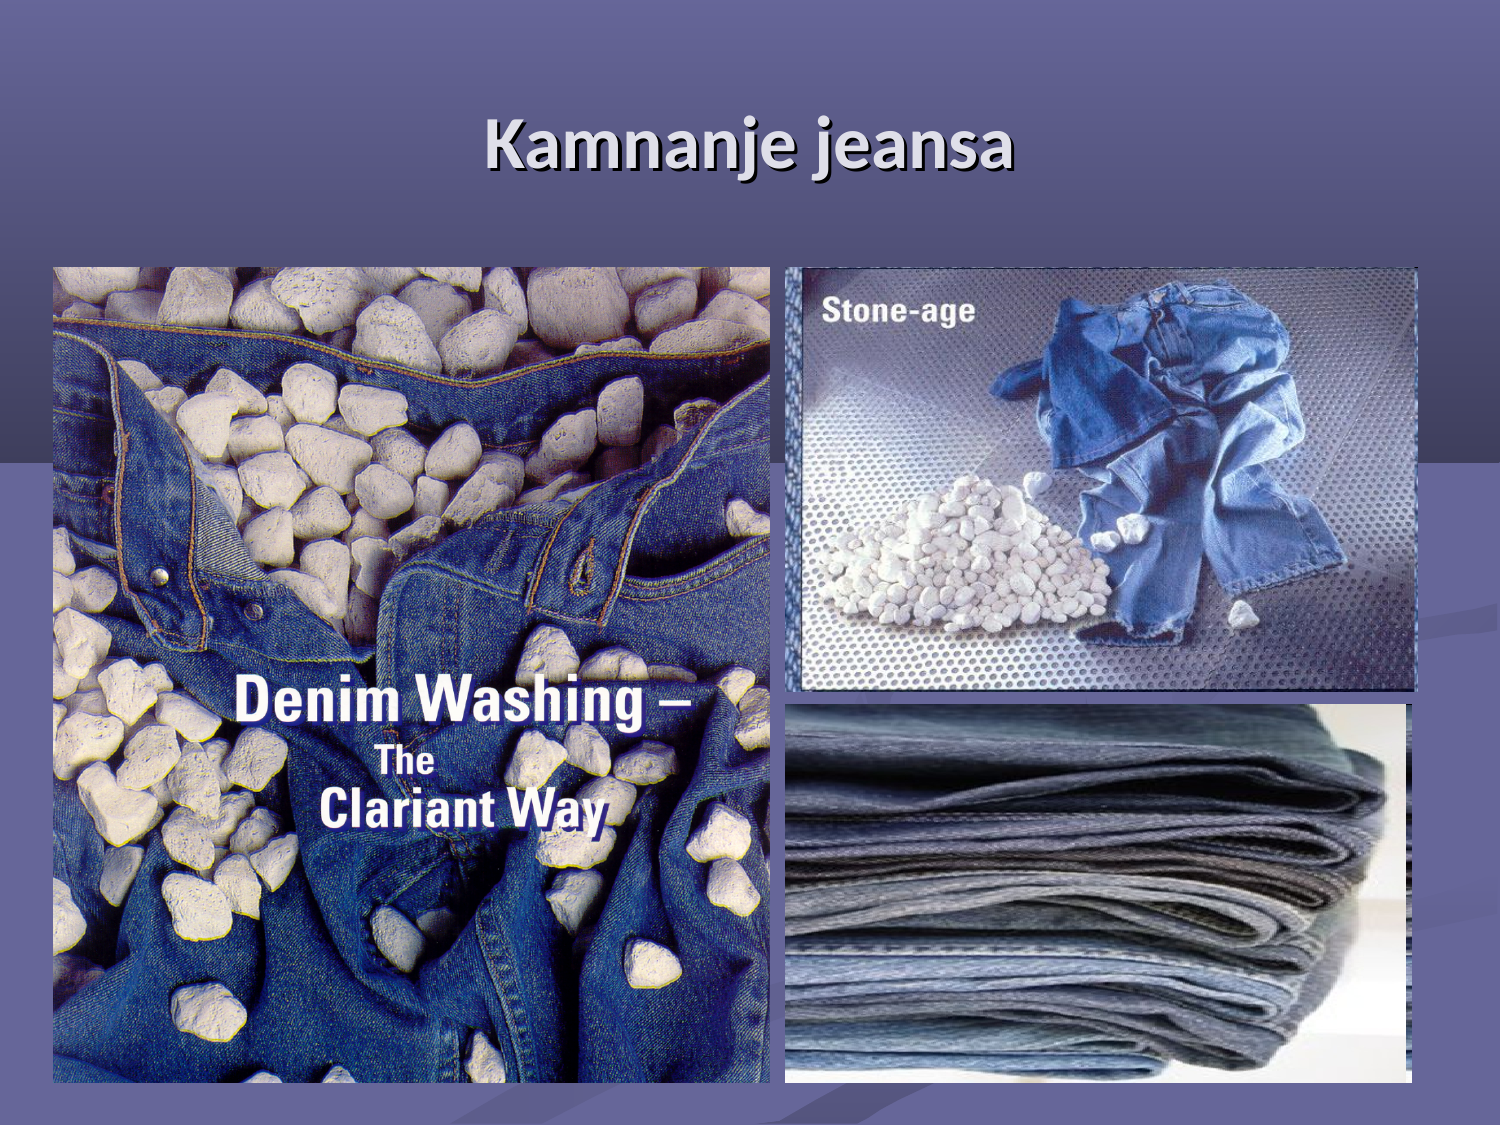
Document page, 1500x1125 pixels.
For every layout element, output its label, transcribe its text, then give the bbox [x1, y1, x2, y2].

text_box [785, 267, 1418, 692]
picture [53, 267, 770, 1083]
picture [785, 704, 1412, 1083]
title Kamnanje jeansa [75, 45, 1426, 233]
